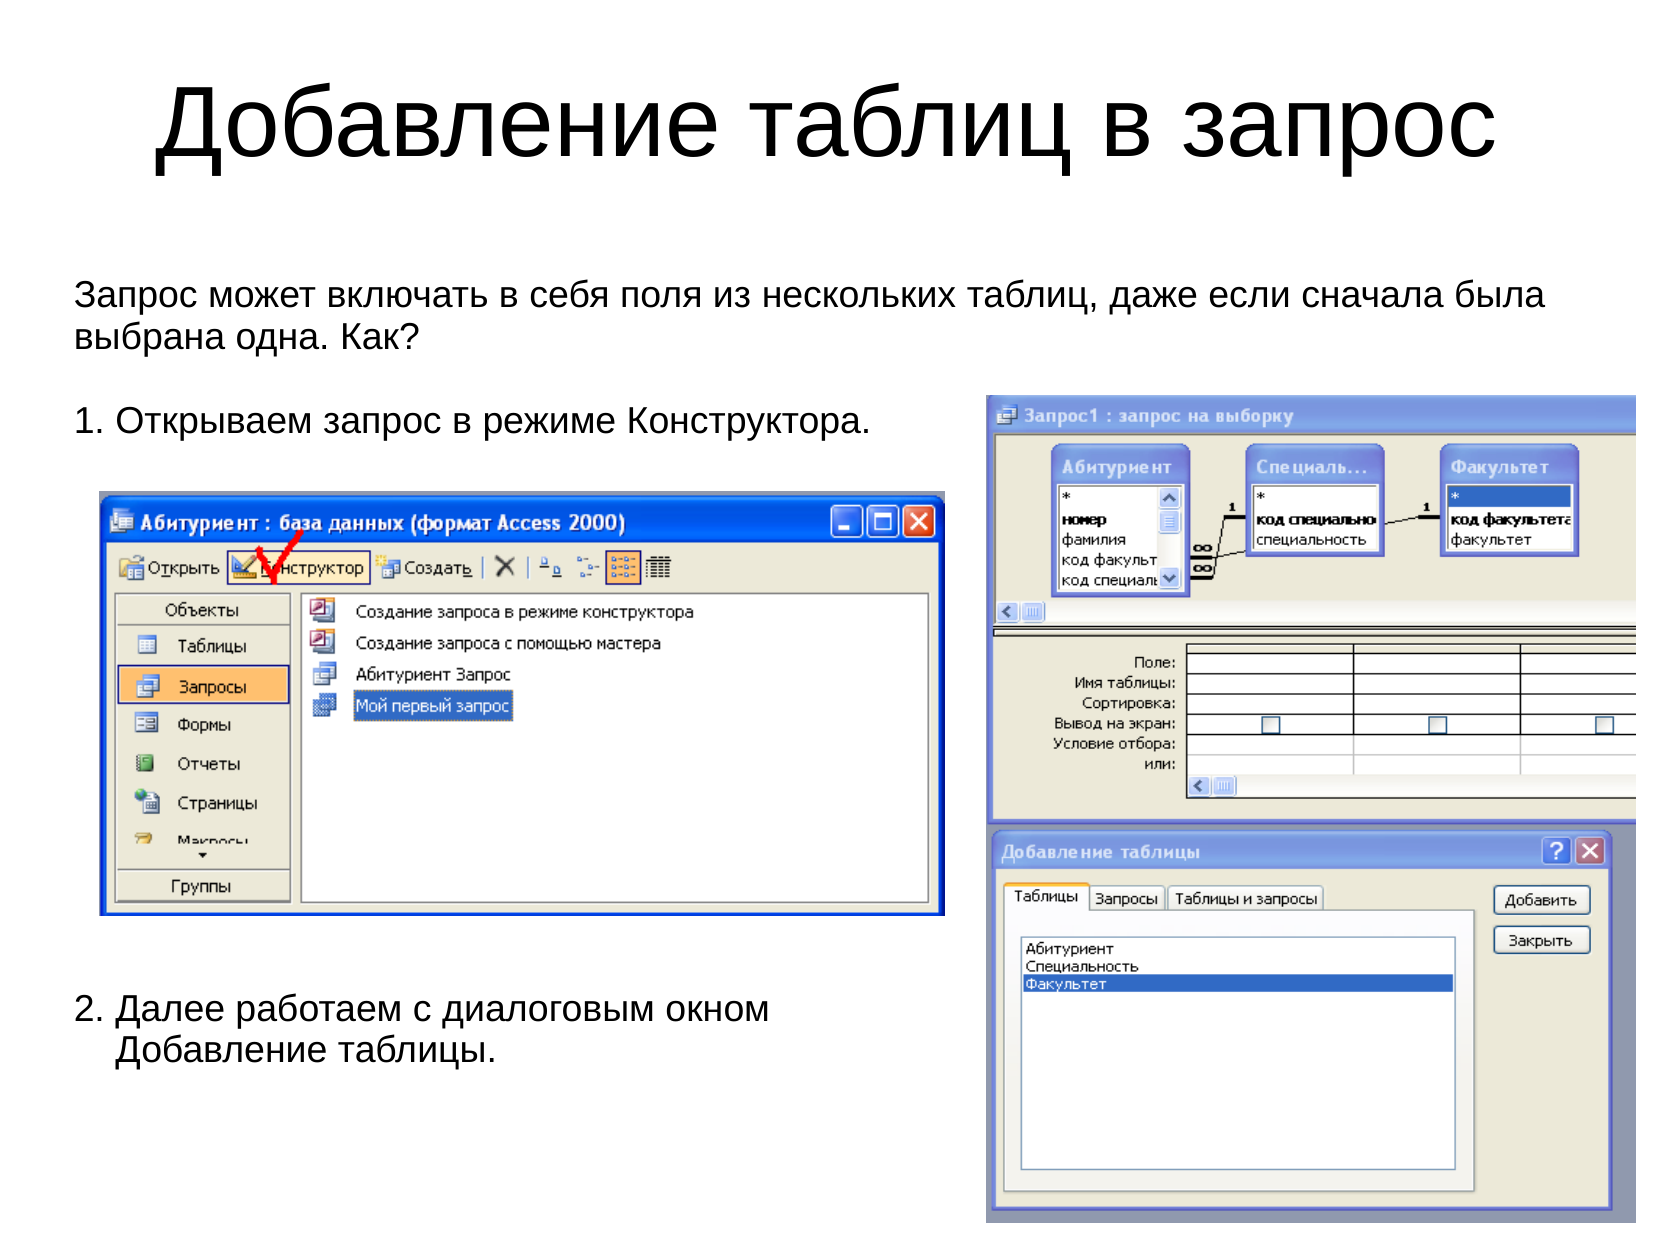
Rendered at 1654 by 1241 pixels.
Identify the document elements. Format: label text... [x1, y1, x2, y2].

picture [986, 395, 1636, 1223]
text_box Запрос может включать в себя поля из нескольких таблиц, даже если сначала была выбрана одна. Как? 1. Открываем запрос в режиме Конструктора. 2. Далее работаем с диалоговым окном Добавление таблицы. [59, 265, 1595, 1122]
text_box Добавление таблиц в запрос [59, 59, 1595, 265]
picture [99, 491, 945, 916]
